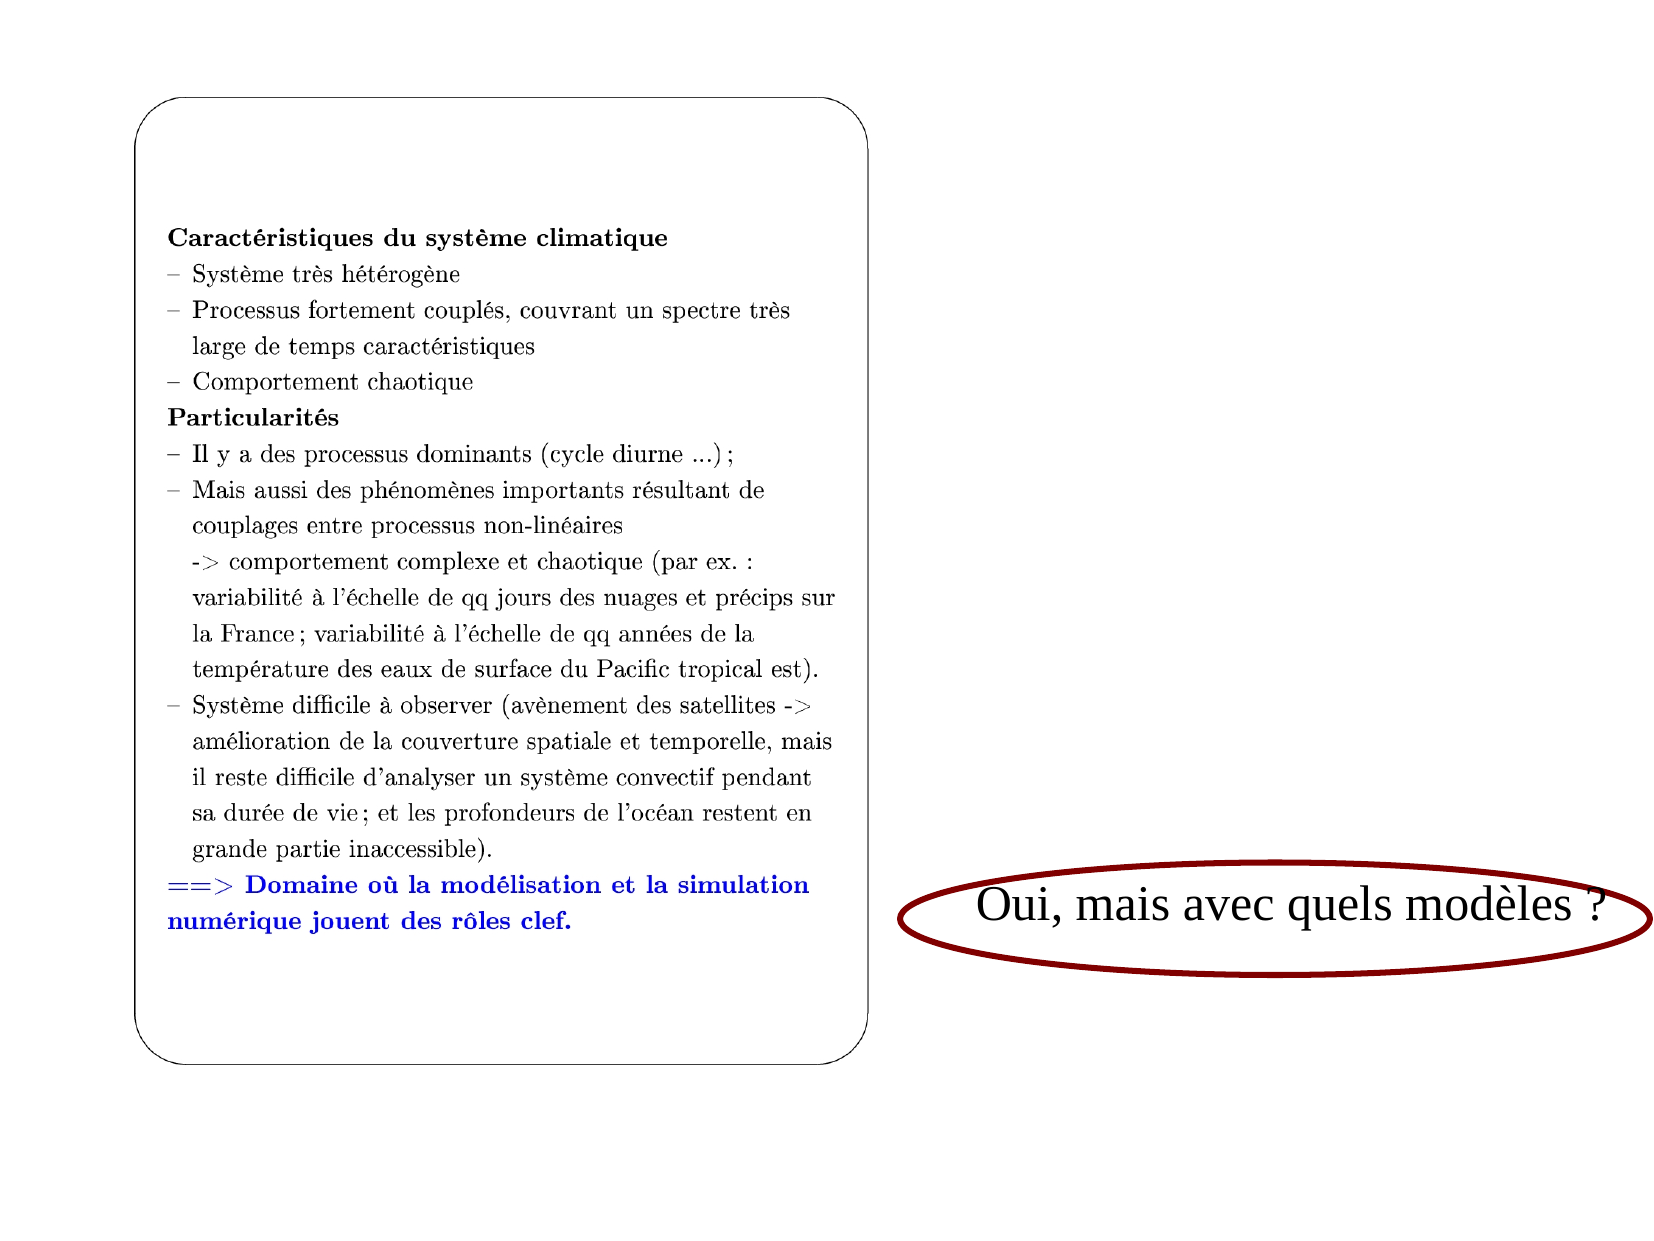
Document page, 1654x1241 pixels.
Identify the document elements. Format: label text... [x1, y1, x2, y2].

picture [75, 0, 952, 1238]
text_box [900, 887, 1651, 976]
text_box Oui, mais avec quels modèles ? [961, 862, 1610, 938]
